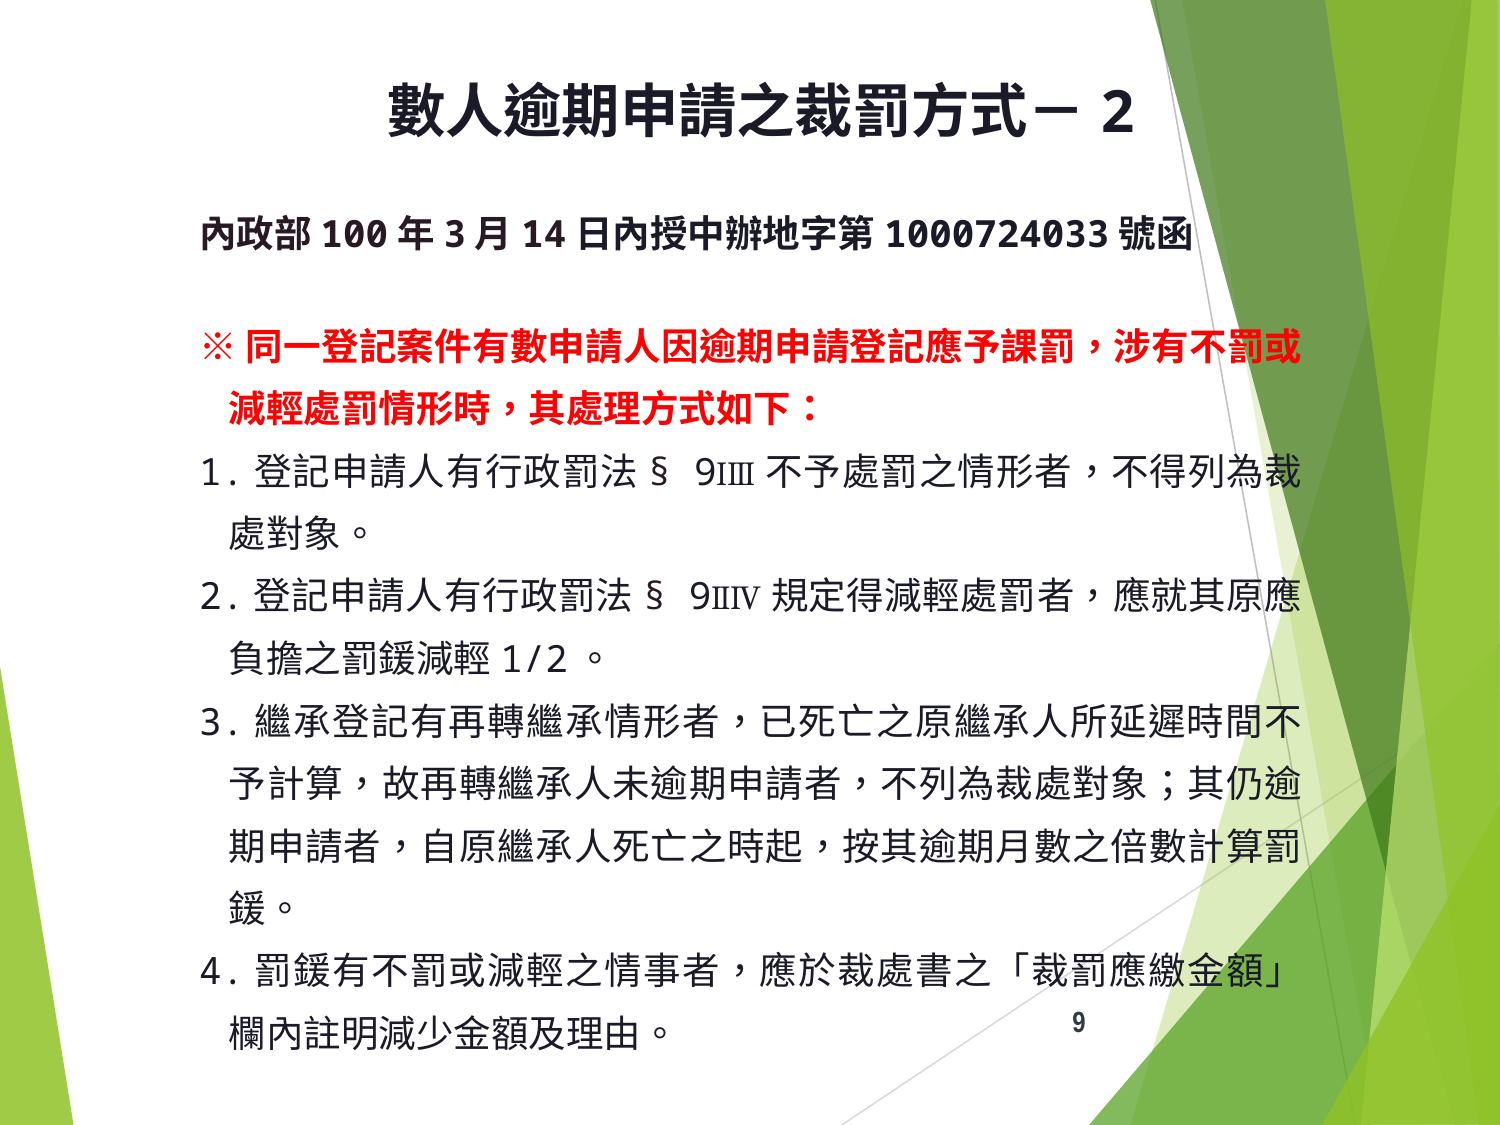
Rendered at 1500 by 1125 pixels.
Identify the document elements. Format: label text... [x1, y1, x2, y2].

text_box 數人逾期申請之裁罰方式－2 [372, 66, 1164, 153]
text_box 內政部100年3月14日內授中辦地字第1000724033號函 ※同一登記案件有數申請人因逾期申請登記應予課罰，涉有不罰或減輕處罰情形時，其處理方式如下： 1.登記申請人有行政罰法§ 9ⅠⅢ不予處罰之情形者，不得列為裁處對象。 2.登記申請人有行政罰法§ 9ⅡⅣ規定得減輕處罰者，應就其原應負擔之罰鍰減輕1/2。 3.繼承登記有再轉繼承情形者，已死亡之原繼承人所延遲時間不予計算，故再轉繼承人未逾期申請者，不列為裁處對象；其仍逾期申請者，自原繼承人死亡之時起，按其逾期月數之倍數計算罰鍰。 4.罰鍰有不罰或減輕之情事者，應於裁處書之「裁罰應繳金額」欄內註明減少金額及理由。 [184, 197, 1318, 1059]
